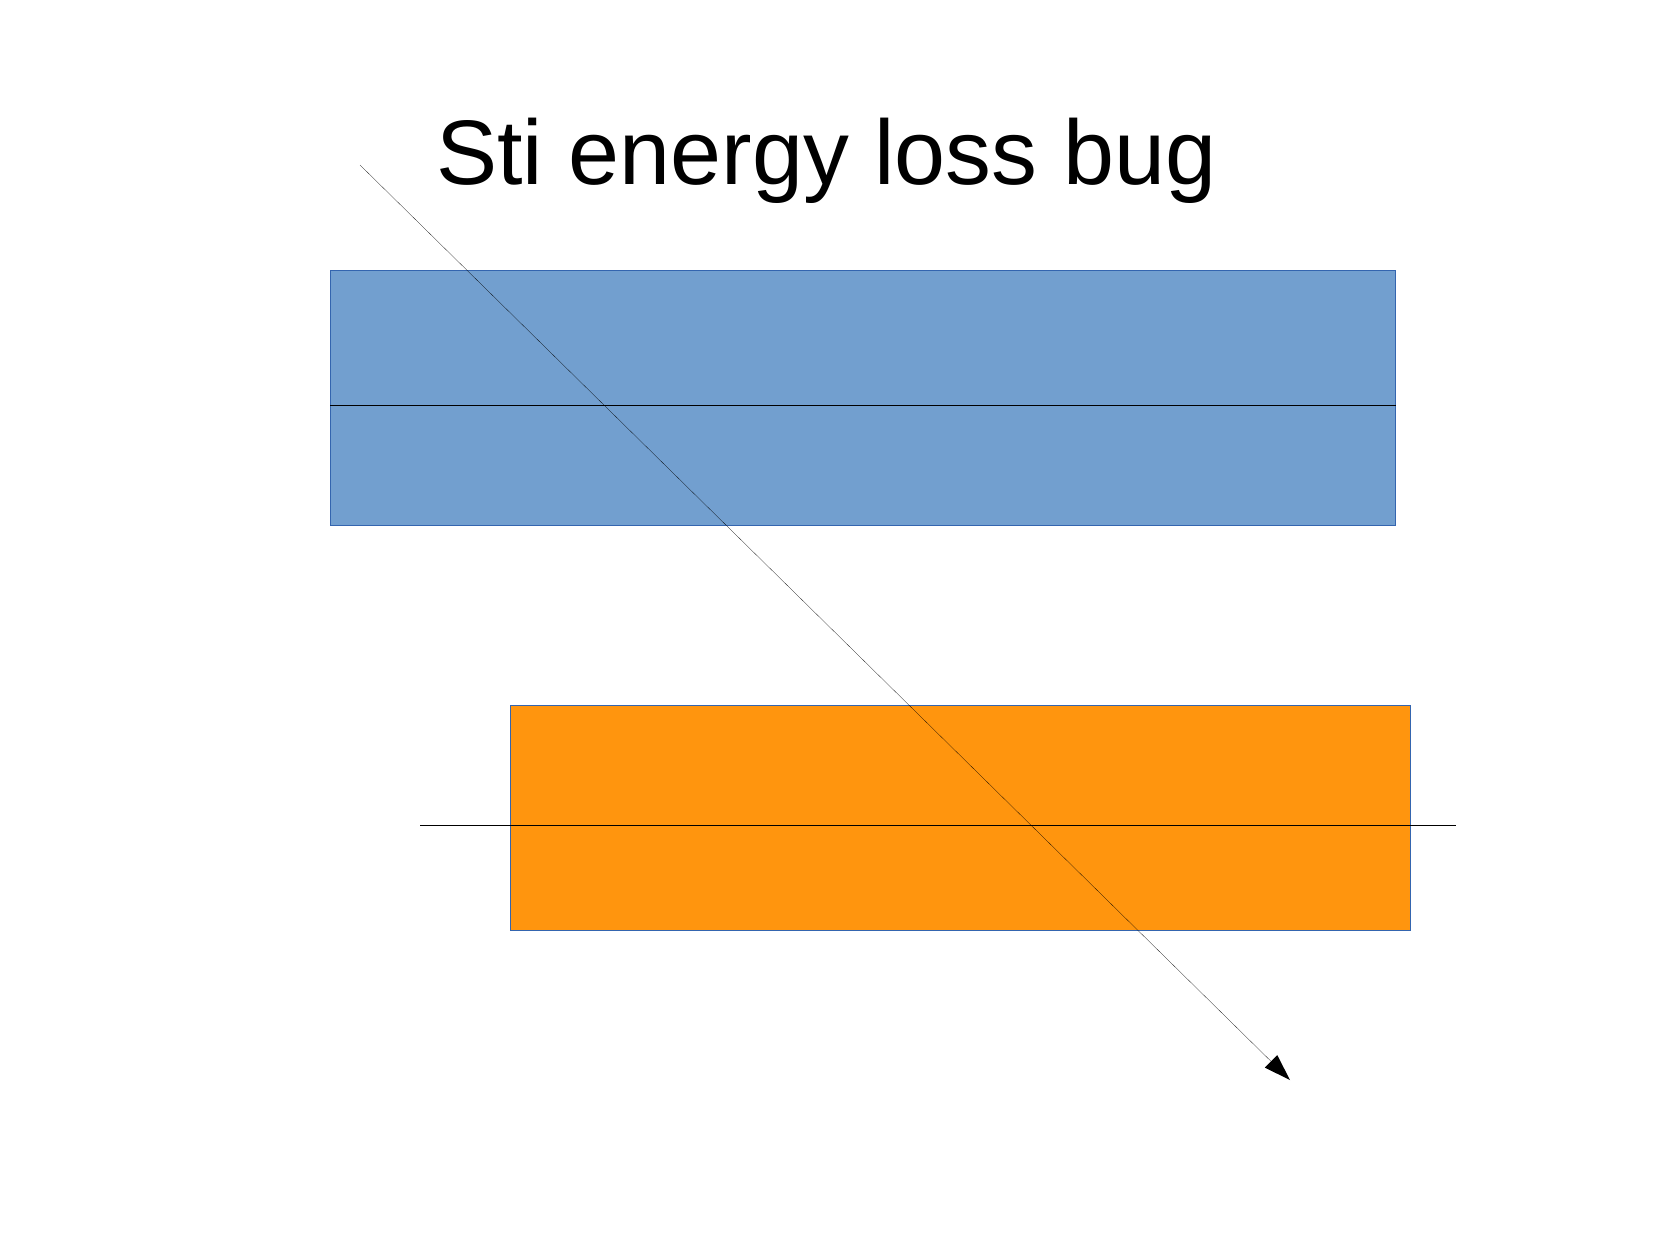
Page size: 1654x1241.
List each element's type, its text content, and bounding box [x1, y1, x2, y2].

text_box [330, 270, 602, 405]
text_box [510, 826, 1137, 931]
text_box [911, 705, 1411, 825]
text_box [330, 406, 725, 526]
text_box [607, 406, 1396, 526]
text_box [1033, 826, 1411, 931]
title Sti energy loss bug [82, 49, 1571, 257]
text_box [468, 270, 1396, 405]
text_box [510, 705, 1029, 825]
